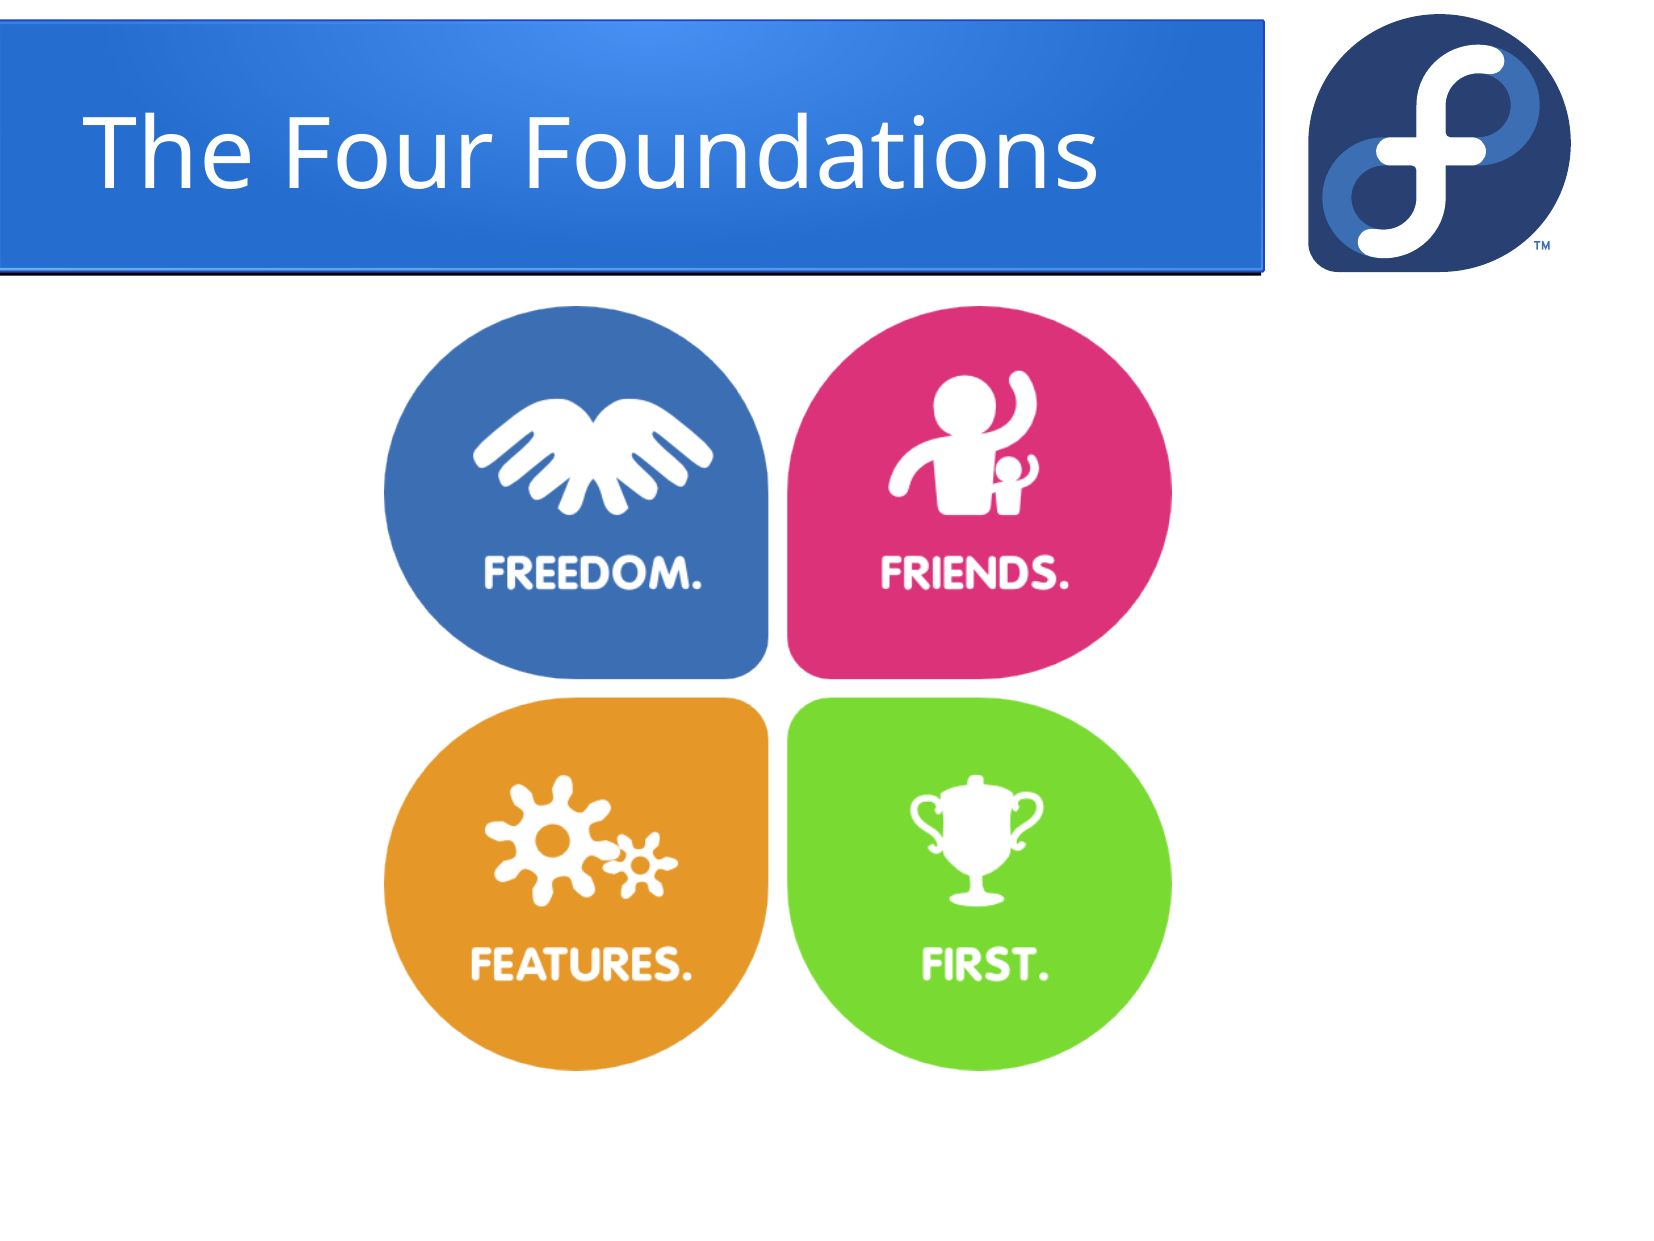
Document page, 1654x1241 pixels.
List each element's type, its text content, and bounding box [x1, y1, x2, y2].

picture [384, 306, 1172, 1071]
title The Four Foundations [82, 47, 1235, 252]
